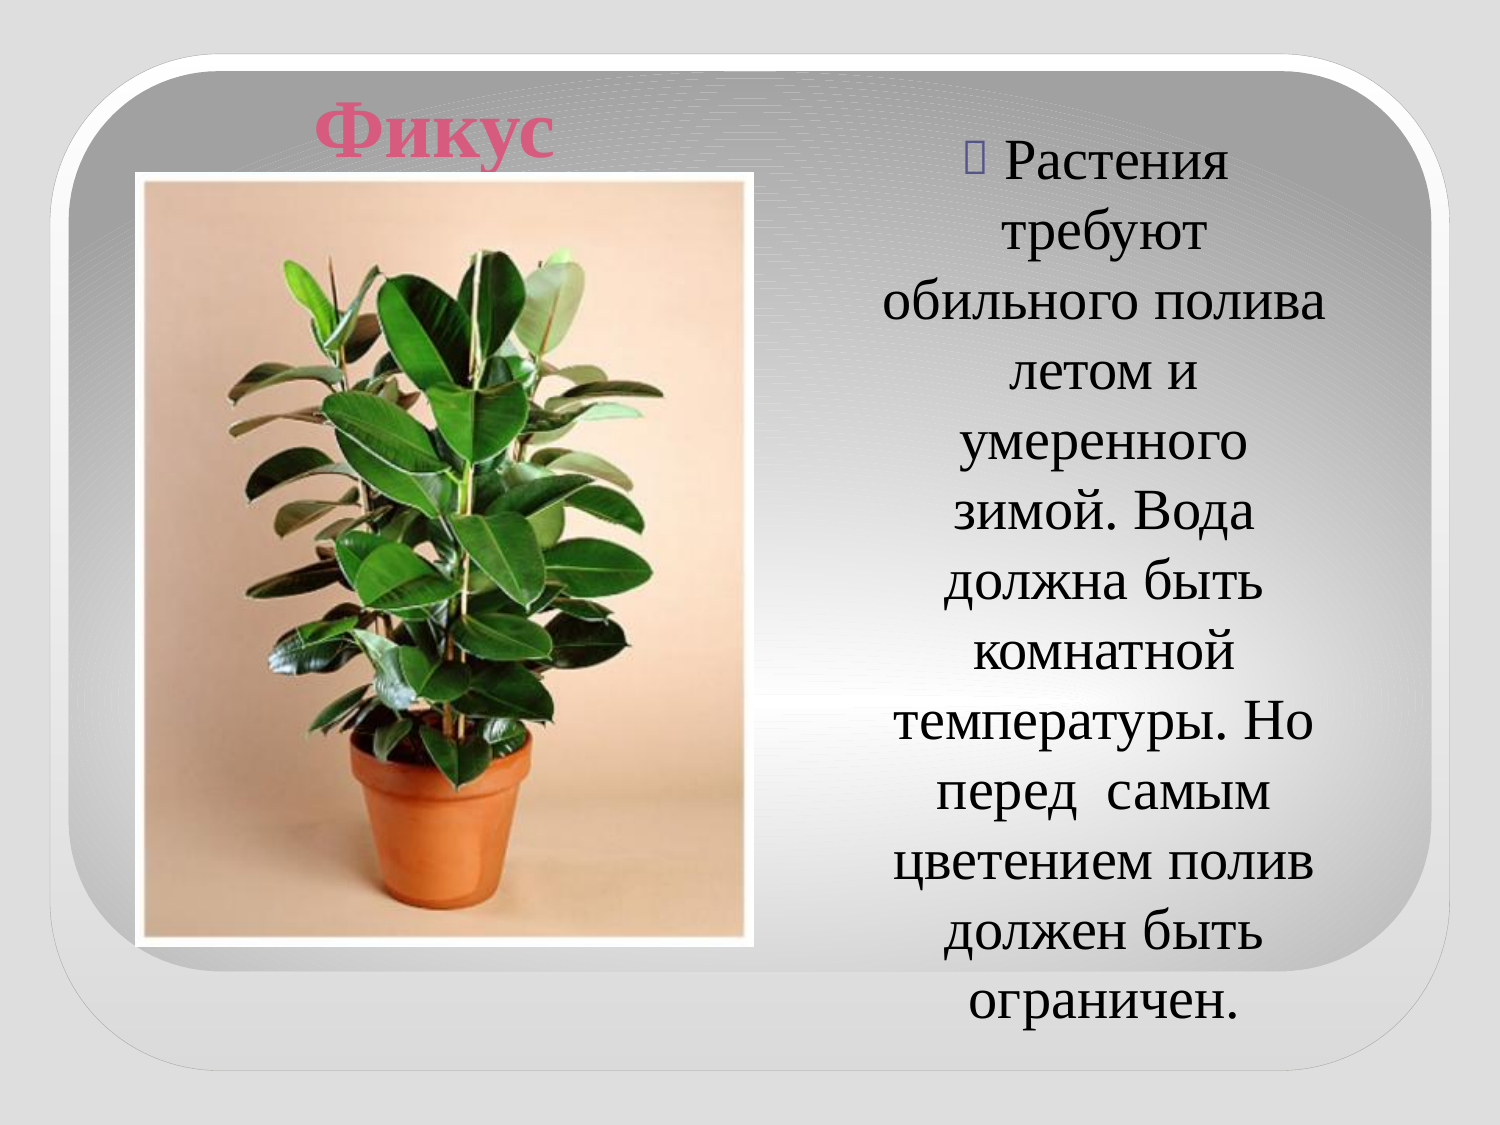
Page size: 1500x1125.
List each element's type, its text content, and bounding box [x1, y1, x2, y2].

list Растения требуют обильного полива летом и умеренного зимой. Вода должна быть комнатной температуры. Но перед самым цветением полив должен быть ограничен. [856, 113, 1350, 837]
title Фикус [135, 66, 734, 161]
picture [135, 172, 754, 947]
